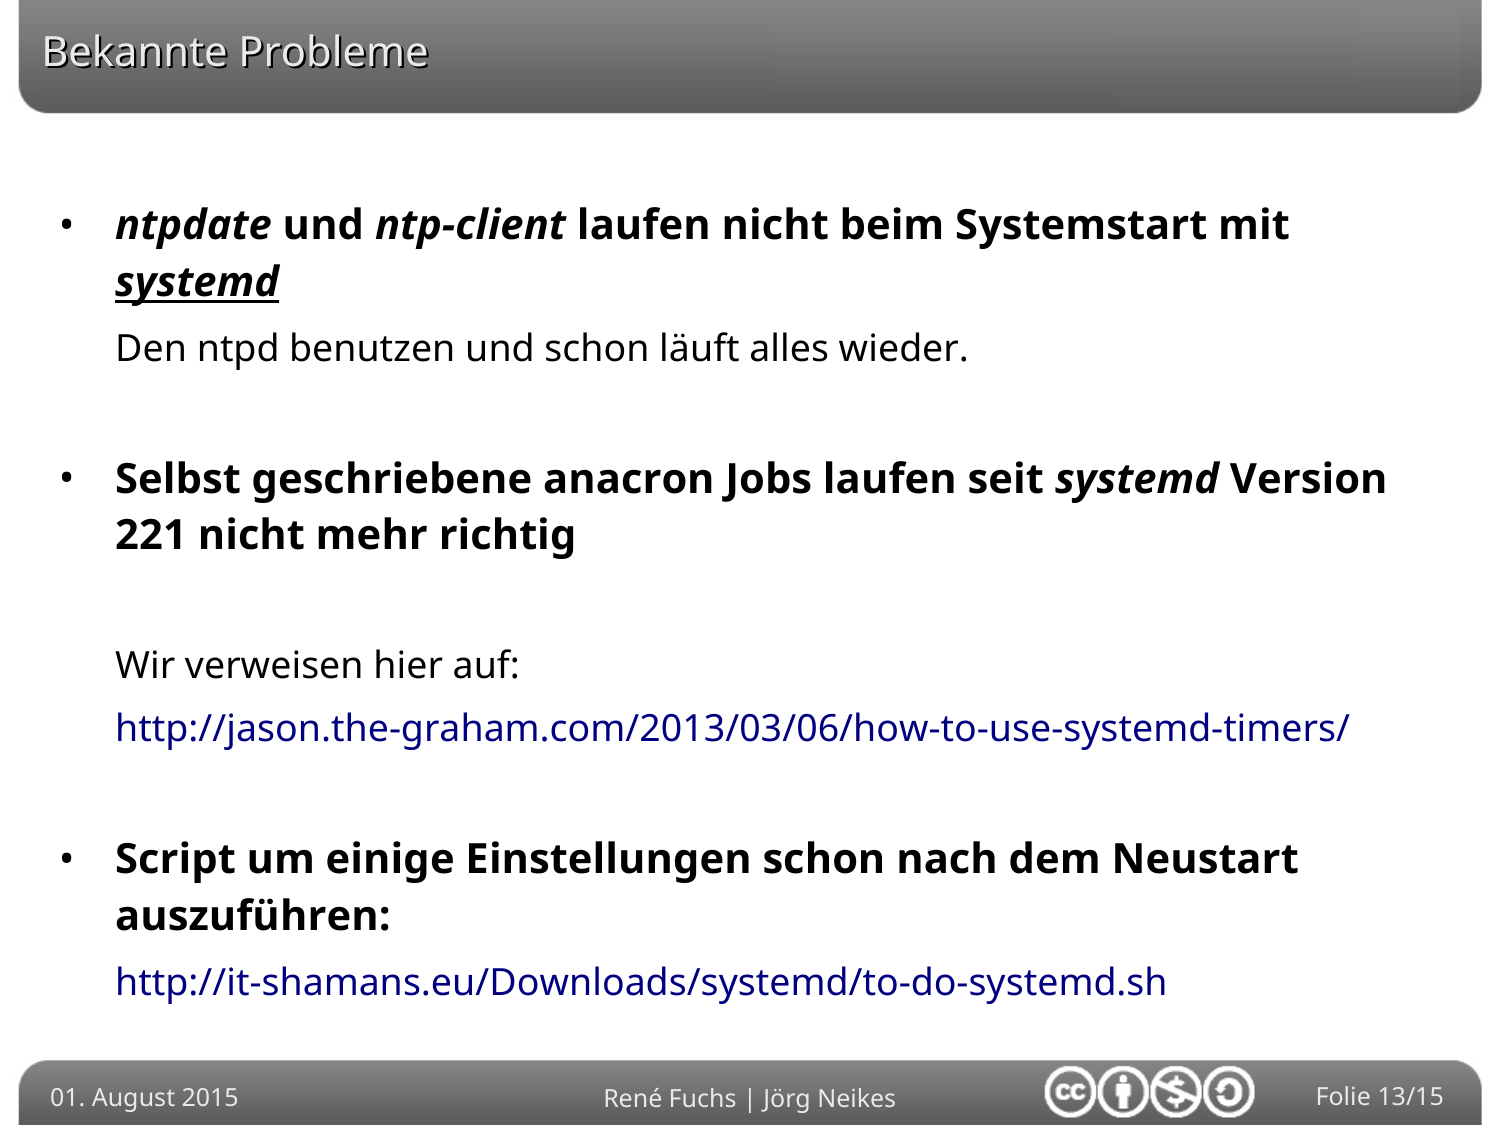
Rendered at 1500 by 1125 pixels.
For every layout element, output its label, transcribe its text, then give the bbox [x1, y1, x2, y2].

title Bekannte Probleme [41, 0, 1002, 123]
list ntpdate und ntp-client laufen nicht beim Systemstart mit systemd Den ntpd benutzen und schon läuft alles wieder. Selbst geschriebene anacron Jobs laufen seit systemd Version 221 nicht mehr richtig Wir verweisen hier auf: http://jason.the-graham.com/2013/03/06/how-to-use-systemd-timers/ Script um einige Einstellungen schon nach dem Neustart auszuführen: http://it-shamans.eu/Downloads/systemd/to-do-systemd.sh [59, 125, 1447, 1059]
picture [0, 0, 1500, 1125]
